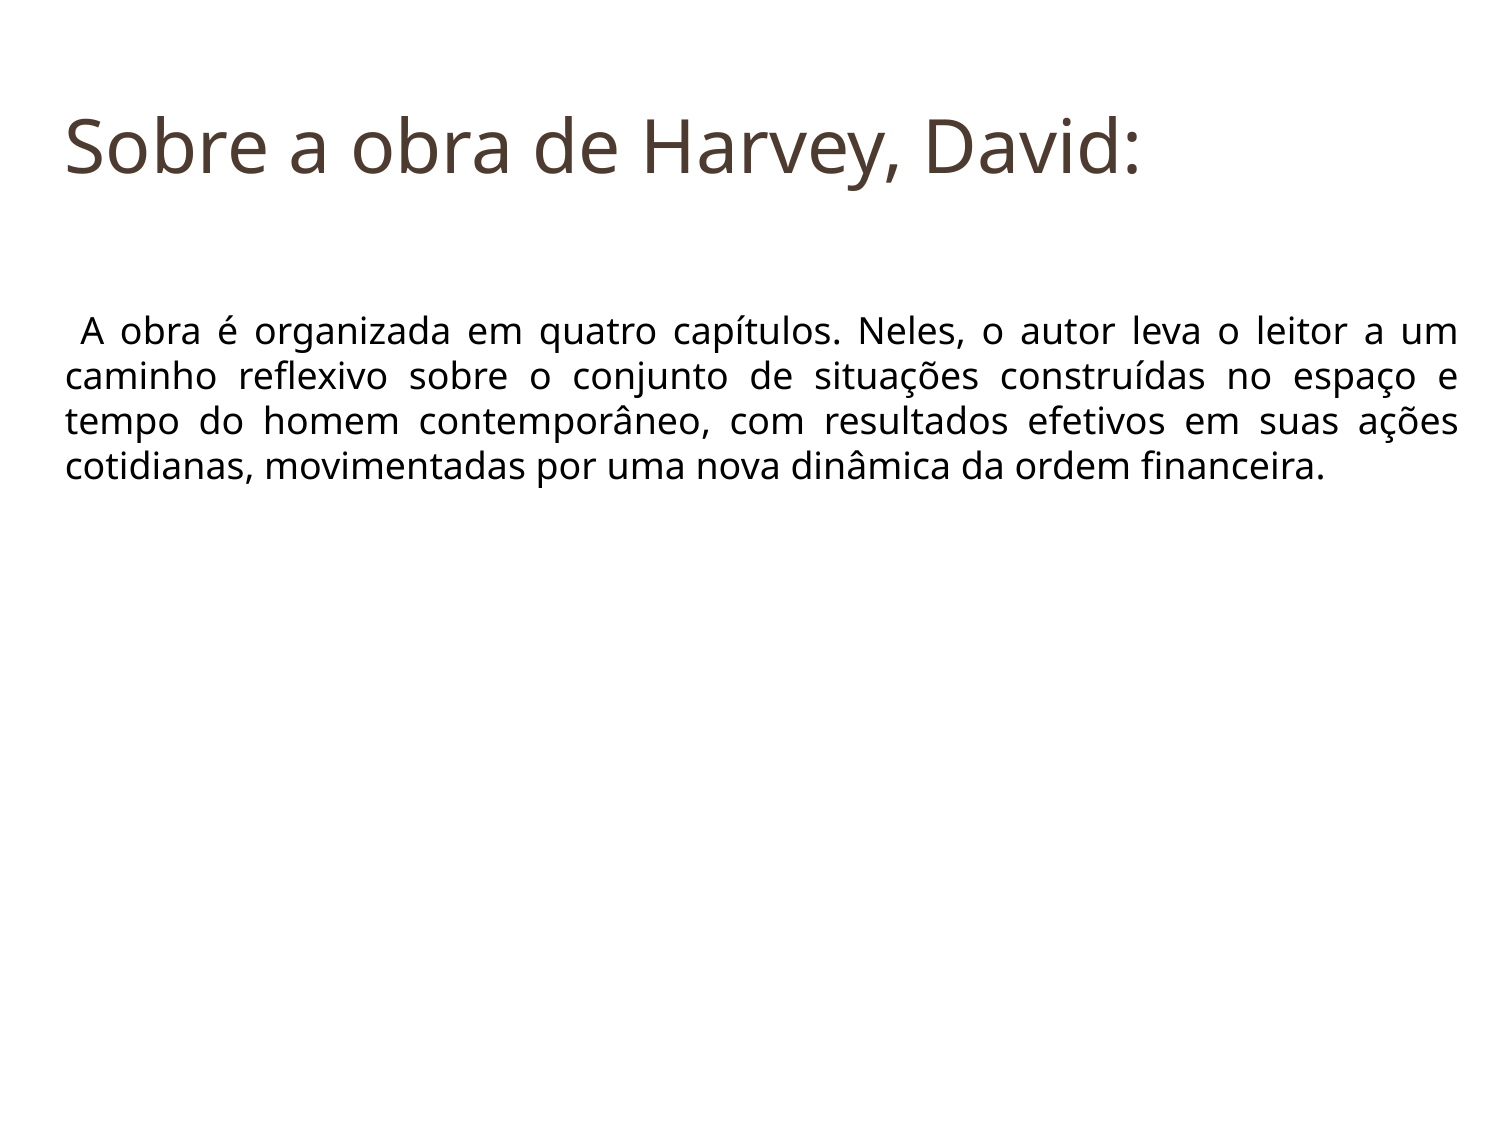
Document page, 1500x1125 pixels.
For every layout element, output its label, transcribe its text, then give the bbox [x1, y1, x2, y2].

list A obra é organizada em quatro capítulos. Neles, o autor leva o leitor a um caminho reflexivo sobre o conjunto de situações construídas no espaço e tempo do homem contemporâneo, com resultados efetivos em suas ações cotidianas, movimentadas por uma nova dinâmica da ordem financeira. [50, 254, 1475, 998]
title Sobre a obra de Harvey, David: [50, 75, 1475, 213]
